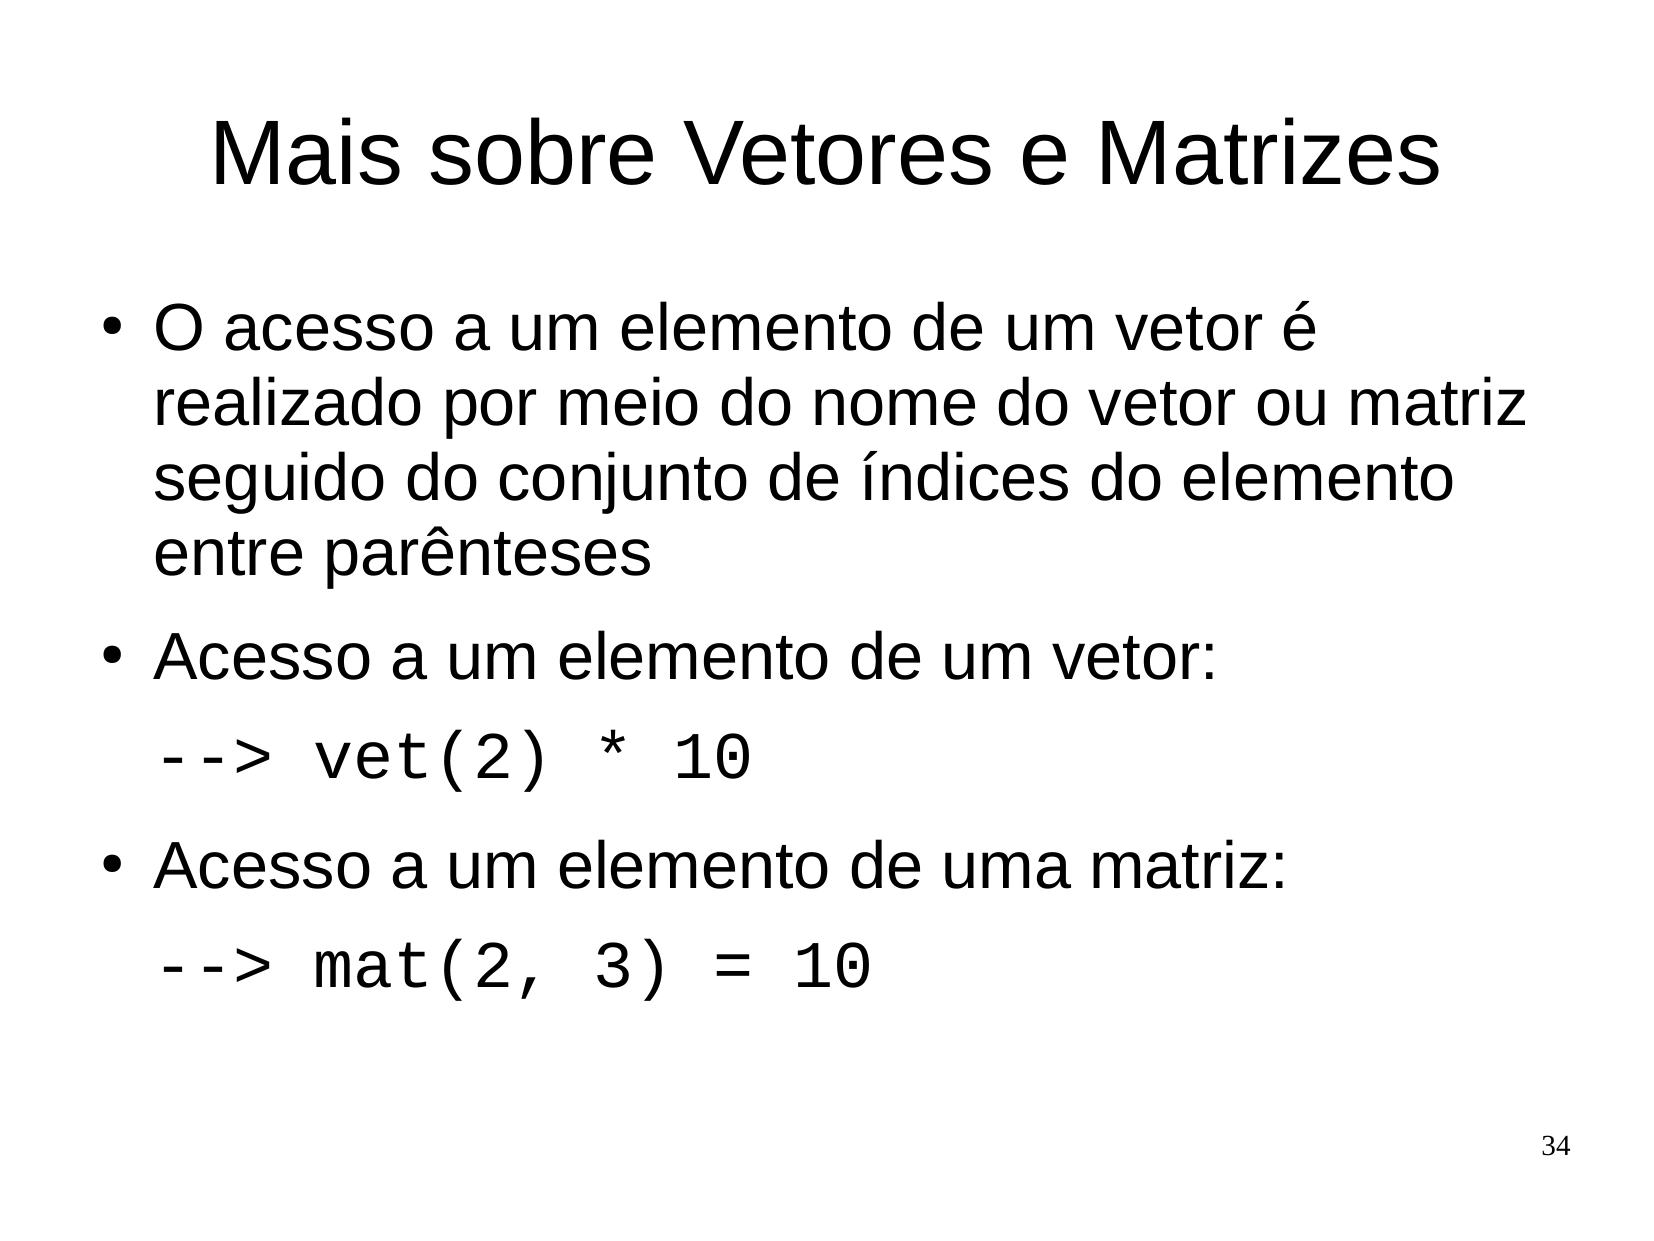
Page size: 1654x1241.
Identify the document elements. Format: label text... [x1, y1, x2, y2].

title Mais sobre Vetores e Matrizes [82, 49, 1571, 257]
list O acesso a um elemento de um vetor é realizado por meio do nome do vetor ou matriz seguido do conjunto de índices do elemento entre parênteses Acesso a um elemento de um vetor: --> vet(2) * 10 Acesso a um elemento de uma matriz: --> mat(2, 3) = 10 [82, 290, 1571, 1111]
